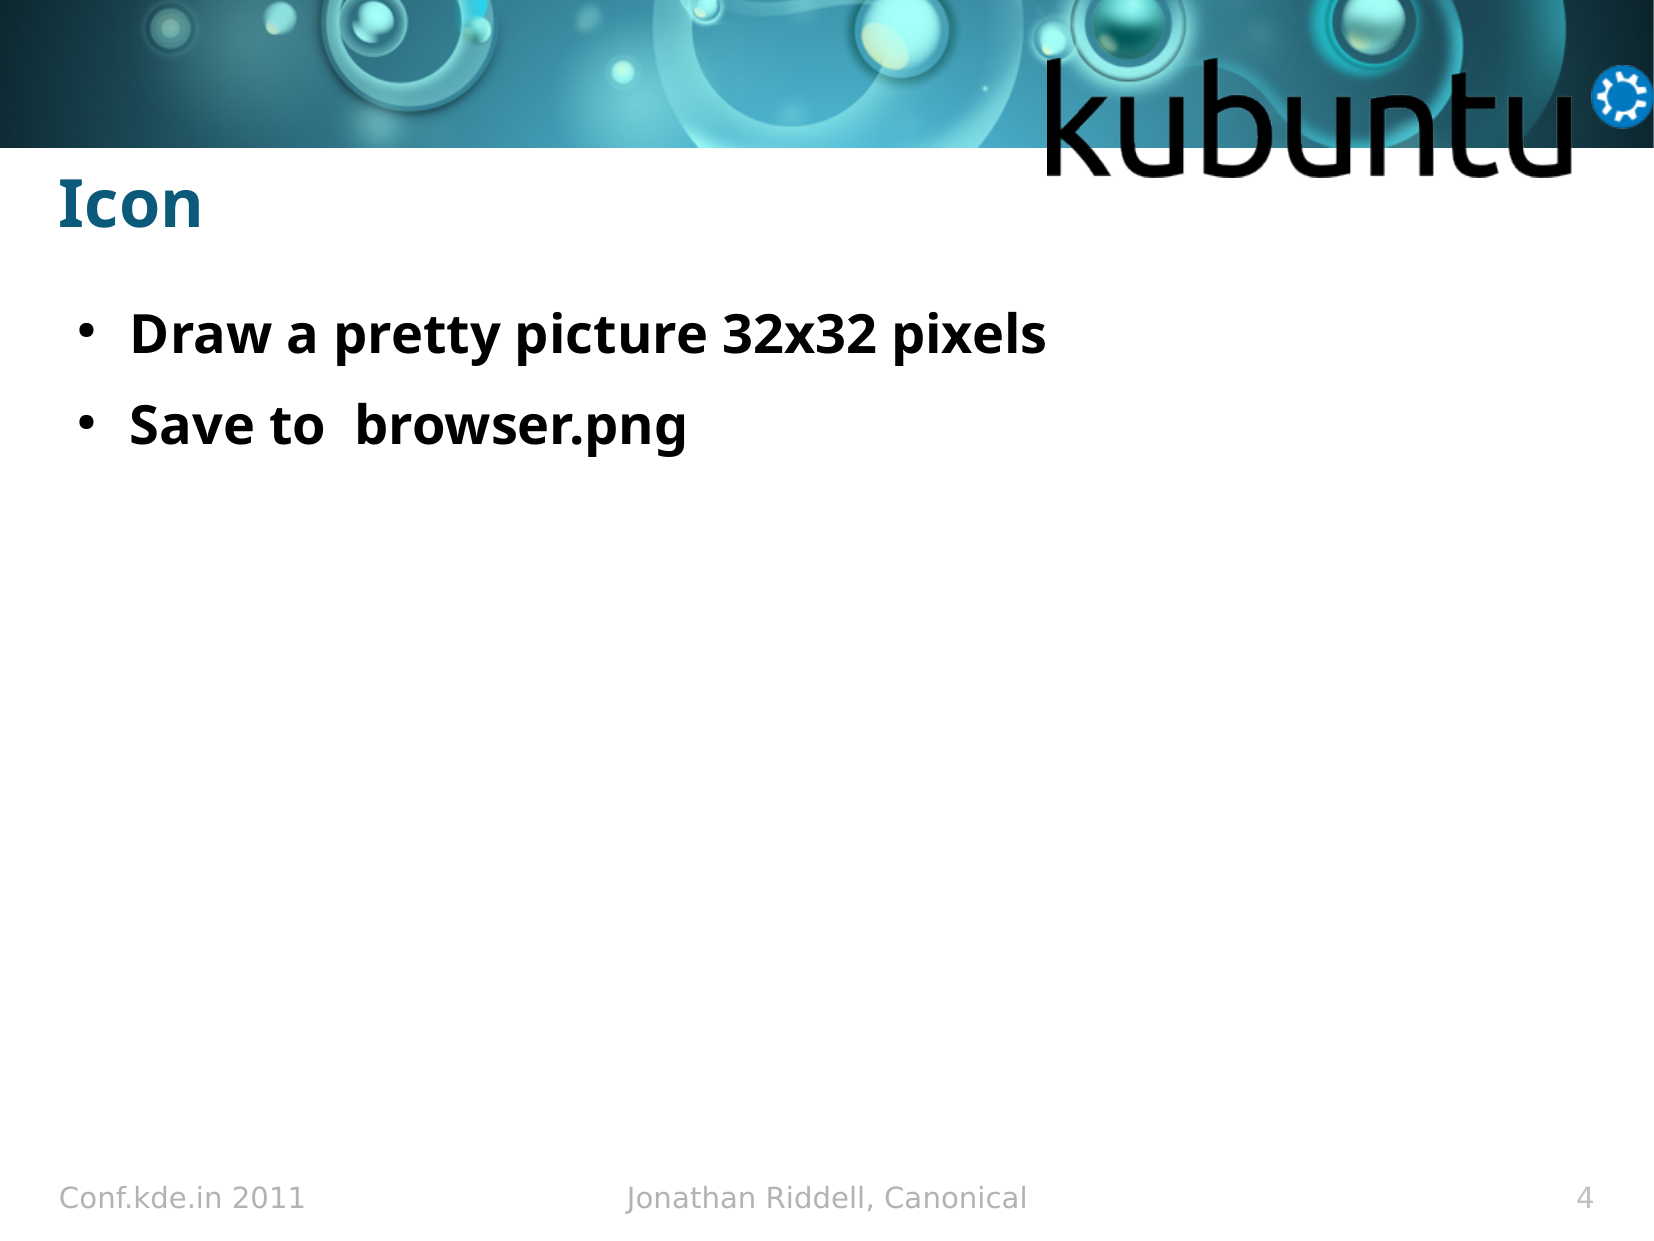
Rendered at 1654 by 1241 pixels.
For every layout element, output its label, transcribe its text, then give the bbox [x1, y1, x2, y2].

picture [0, 0, 1654, 178]
title Icon [59, 147, 1595, 257]
list Draw a pretty picture 32x32 pixels Save to browser.png [59, 295, 1595, 1114]
